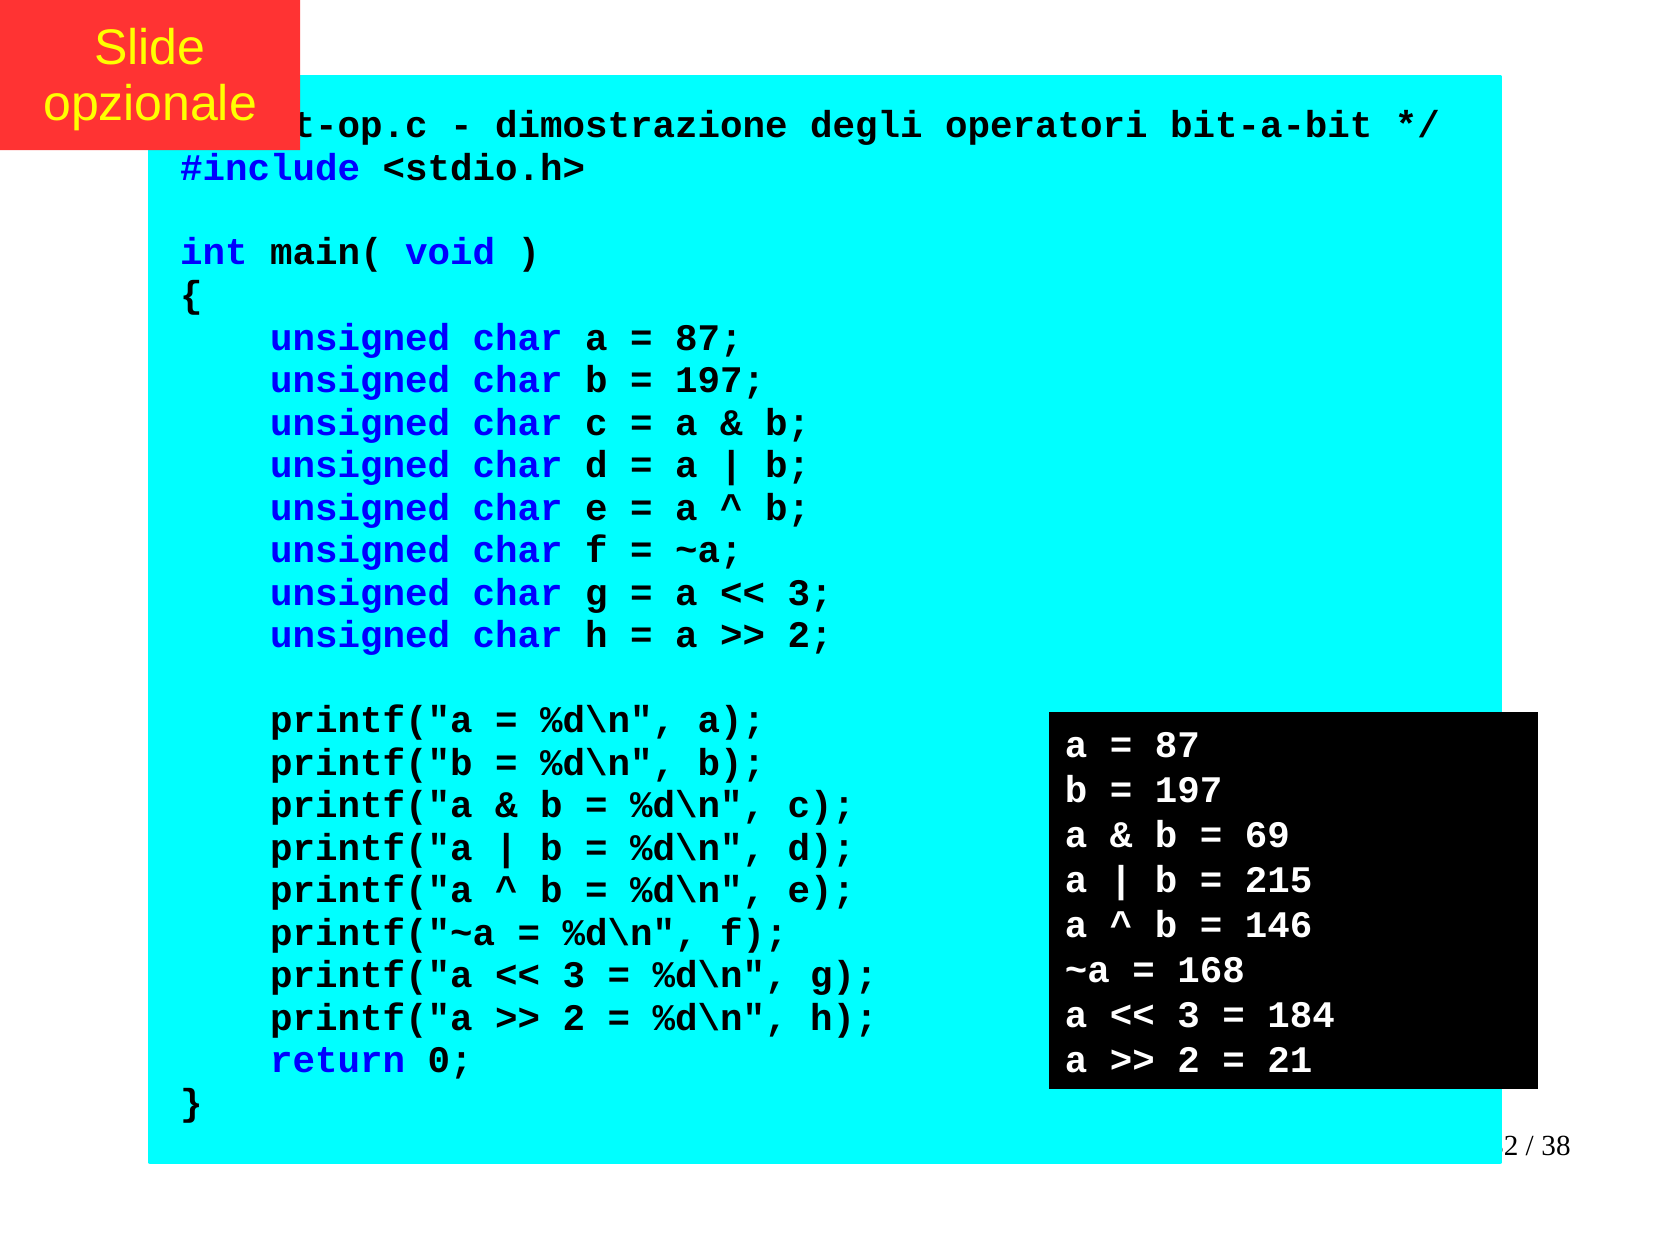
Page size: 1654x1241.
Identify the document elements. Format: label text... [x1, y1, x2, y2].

text_box a = 87 b = 197 a & b = 69 a | b = 215 a ^ b = 146 ~a = 168 a << 3 = 184 a >> 2 = 21 [1050, 712, 1538, 1088]
text_box /* bit-op.c - dimostrazione degli operatori bit-a-bit */ #include <stdio.h> int main( void ) { unsigned char a = 87; unsigned char b = 197; unsigned char c = a & b; unsigned char d = a | b; unsigned char e = a ^ b; unsigned char f = ~a; unsigned char g = a << 3; unsigned char h = a >> 2; printf("a = %d\n", a); printf("b = %d\n", b); printf("a & b = %d\n", c); printf("a | b = %d\n", d); printf("a ^ b = %d\n", e); printf("~a = %d\n", f); printf("a << 3 = %d\n", g); printf("a >> 2 = %d\n", h); return 0; } [150, 76, 1501, 1163]
text_box Slide opzionale [0, 0, 301, 151]
